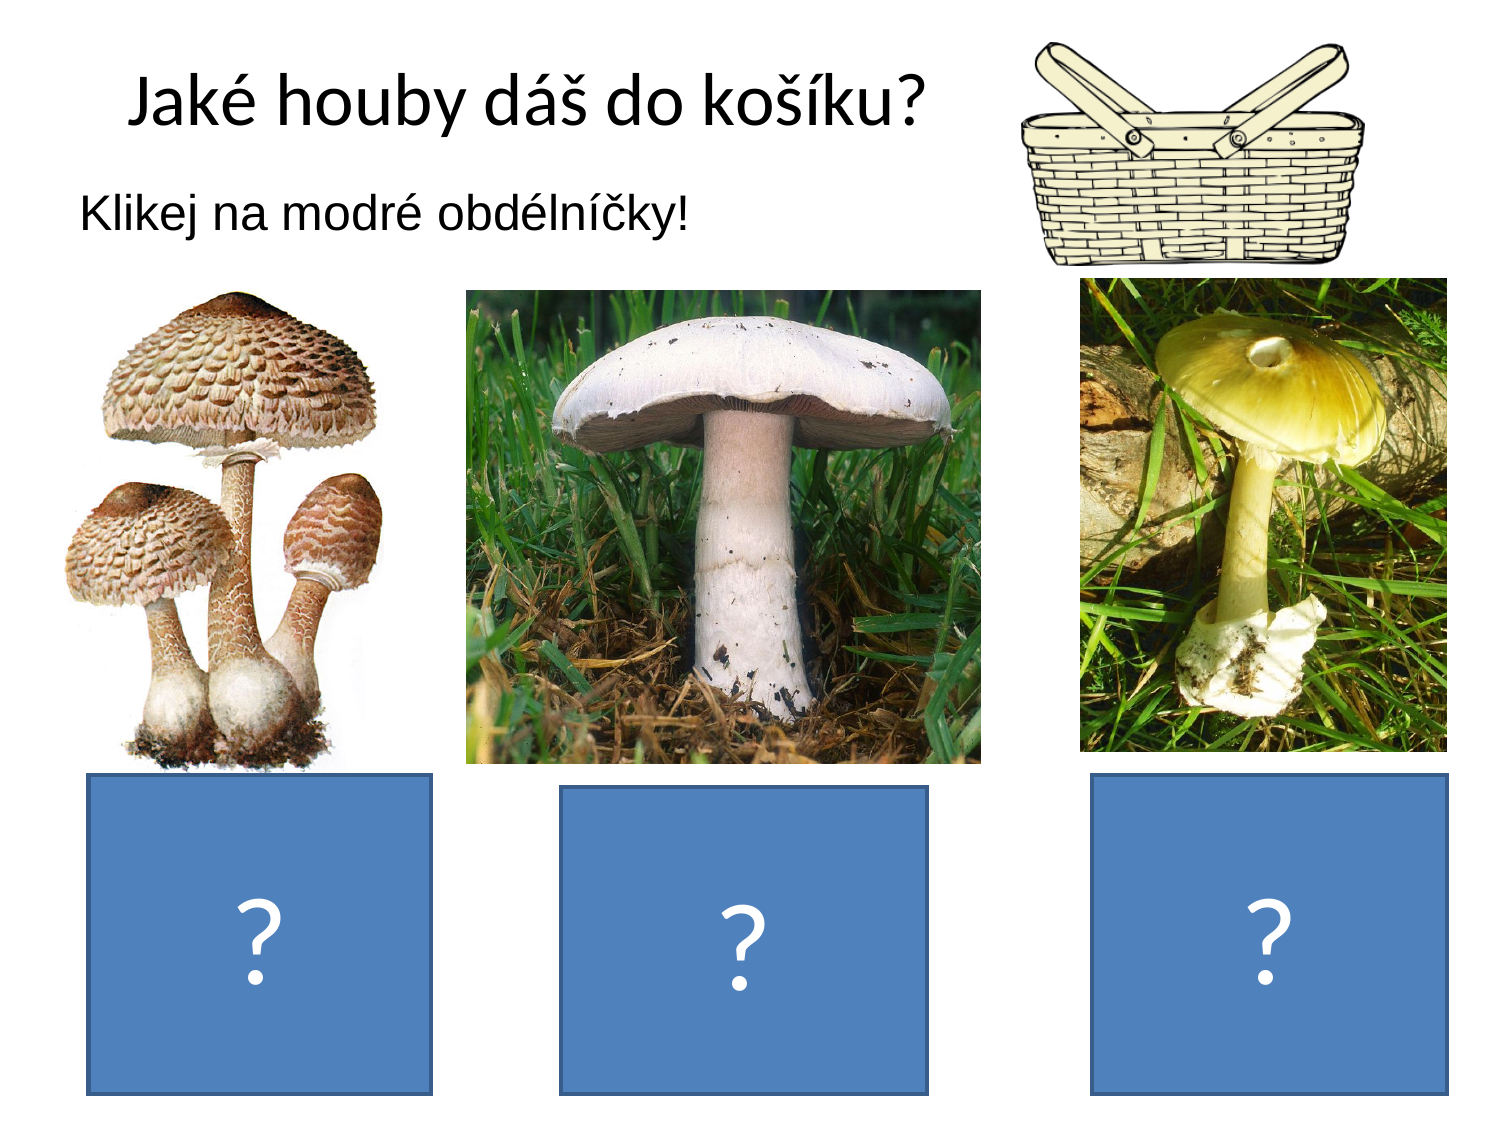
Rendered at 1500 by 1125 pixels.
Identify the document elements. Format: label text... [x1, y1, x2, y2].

picture [1080, 278, 1447, 752]
picture [1021, 42, 1365, 266]
text_box Klikej na modré obdélníčky! [64, 172, 706, 249]
text_box Jaké houby dáš do košíku? [112, 42, 946, 149]
text_box ? [560, 786, 928, 1094]
picture [64, 290, 384, 777]
text_box ? [1092, 774, 1447, 1094]
text_box ? [88, 774, 431, 1094]
picture [466, 290, 981, 764]
